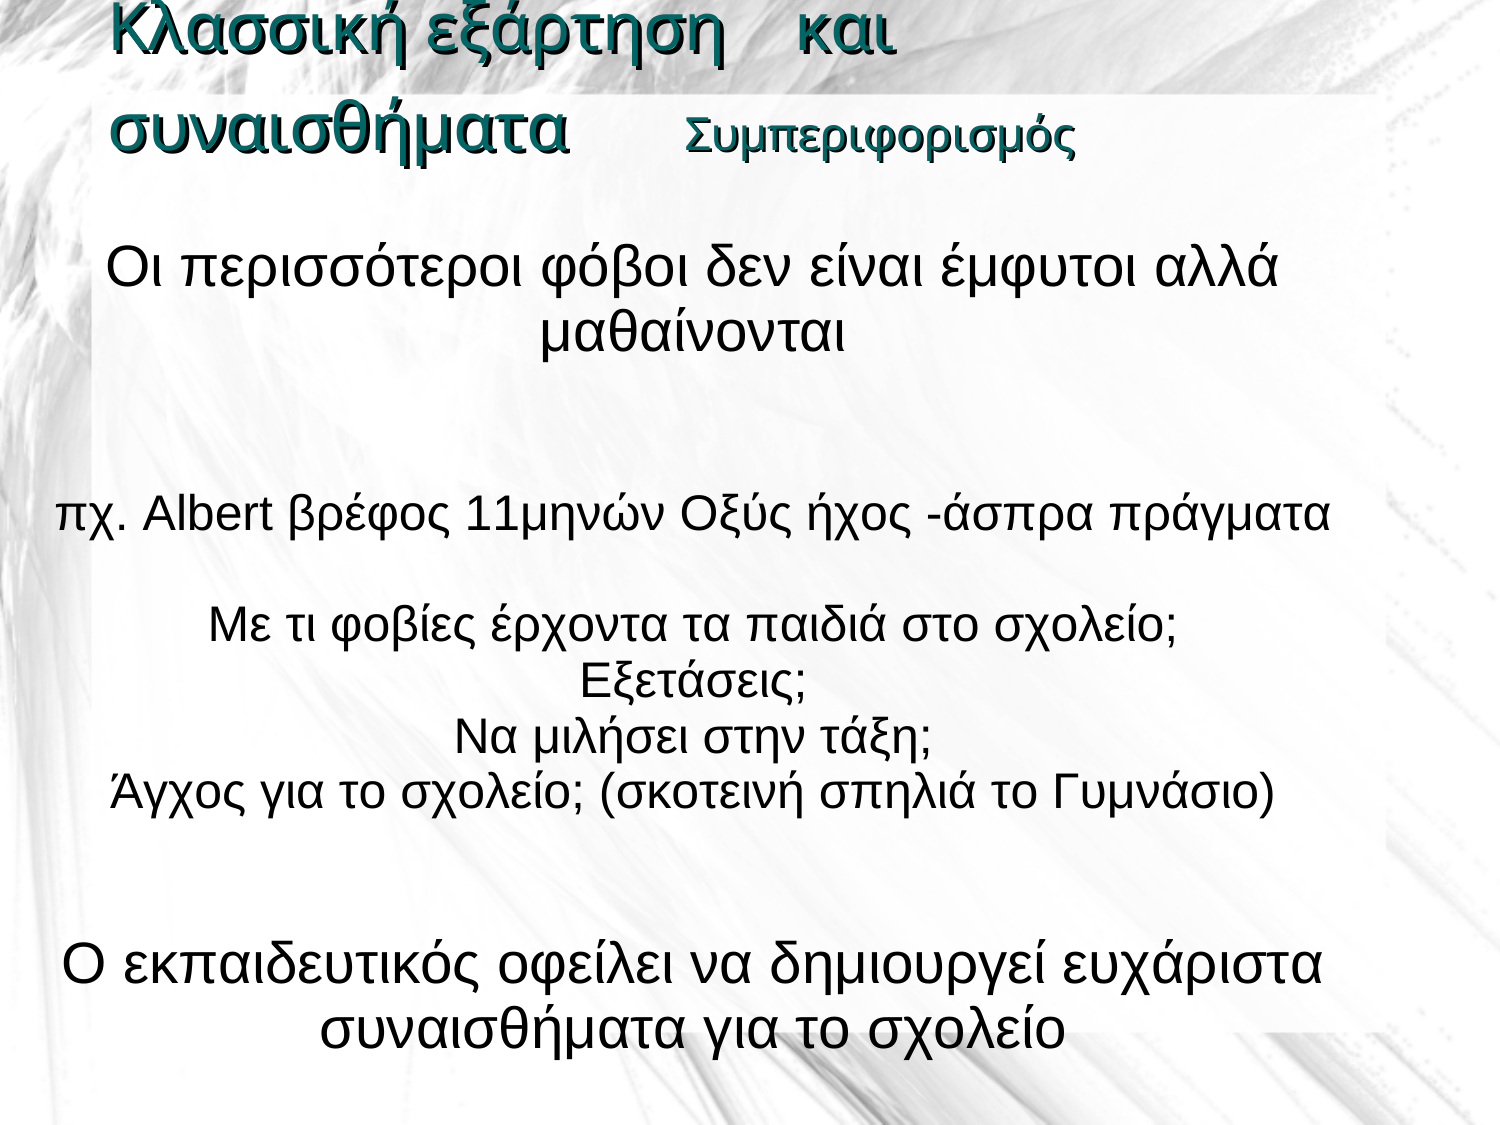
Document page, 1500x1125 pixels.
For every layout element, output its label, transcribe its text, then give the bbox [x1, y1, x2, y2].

subtitle Οι περισσότεροι φόβοι δεν είναι έμφυτοι αλλά μαθαίνονται πχ. Albert βρέφος 11μηνών Οξύς ήχος -άσπρα πράγματα Με τι φοβίες έρχοντα τα παιδιά στο σχολείο; Εξετάσεις; Να μιλήσει στην τάξη; Άγχος για το σχολείο; (σκοτεινή σπηλιά το Γυμνάσιο) Ο εκπαιδευτικός οφείλει να δημιουργεί ευχάριστα συναισθήματα για το σχολείο [34, 234, 1353, 1061]
title Κλασσική εξάρτηση και συναισθήματα Συμπεριφορισμός [107, 1, 1367, 150]
picture [0, 0, 1500, 1125]
